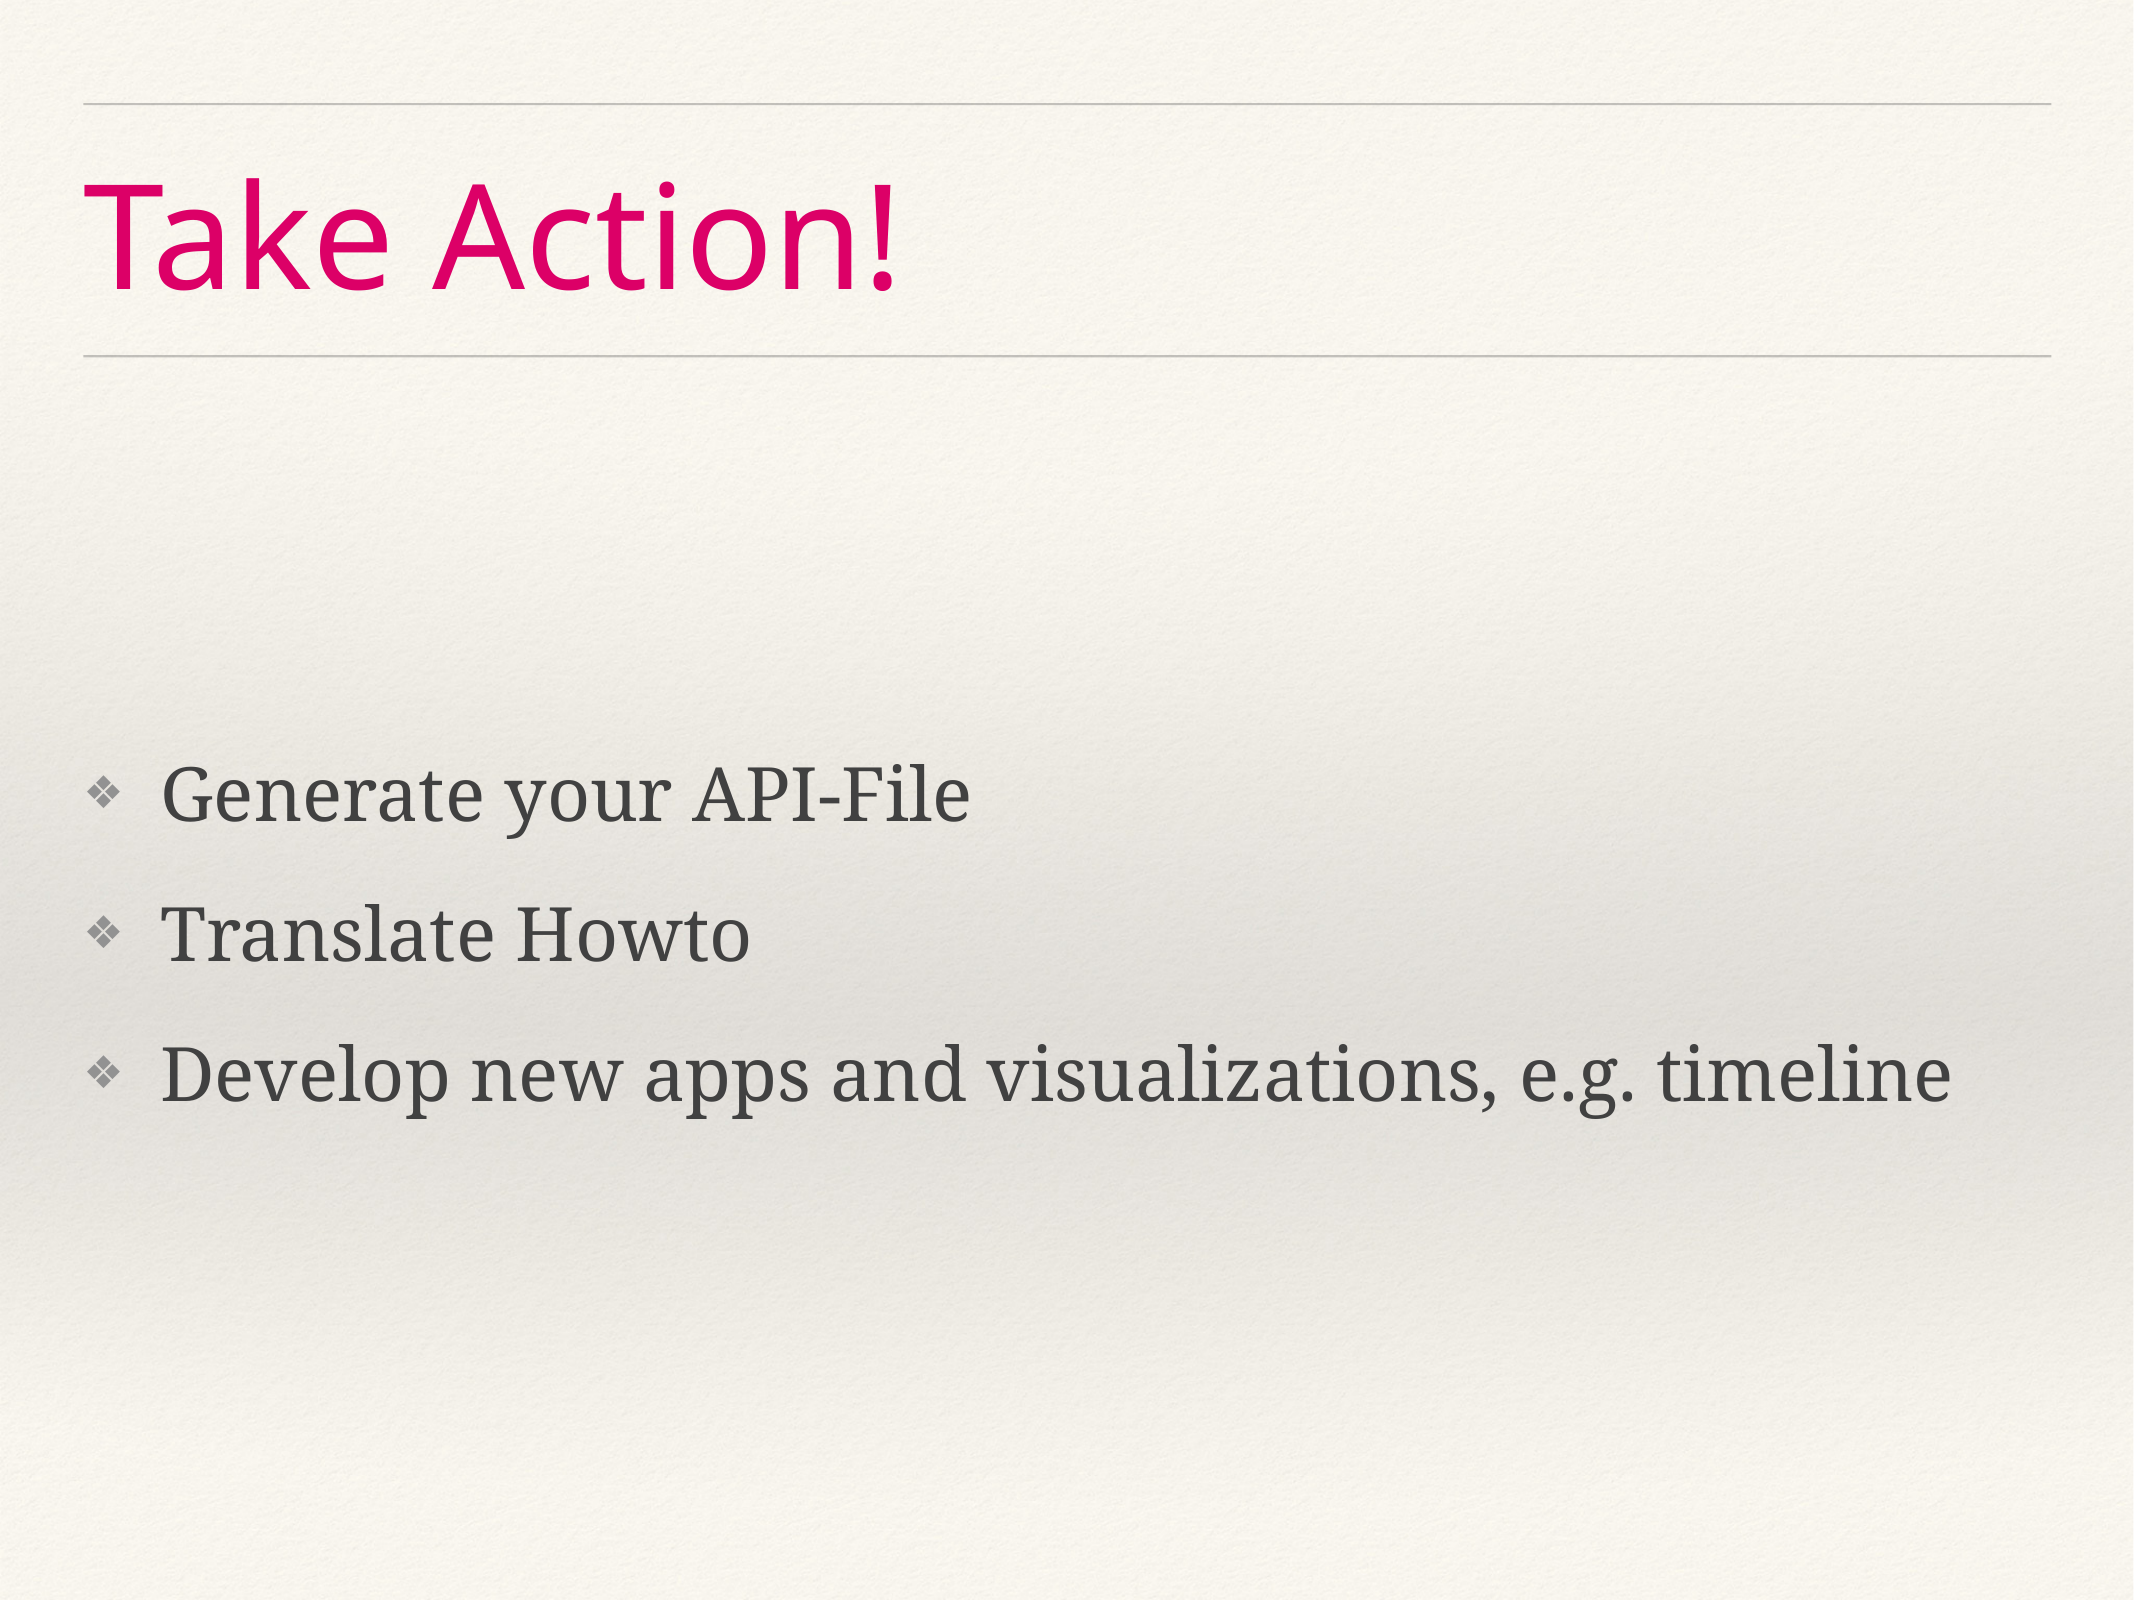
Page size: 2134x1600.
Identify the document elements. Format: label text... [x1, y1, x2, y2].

list Generate your API-File Translate Howto Develop new apps and visualizations, e.g. timeline [83, 431, 2050, 1432]
picture [0, 0, 2134, 1600]
title Take Action! [83, 131, 2050, 332]
